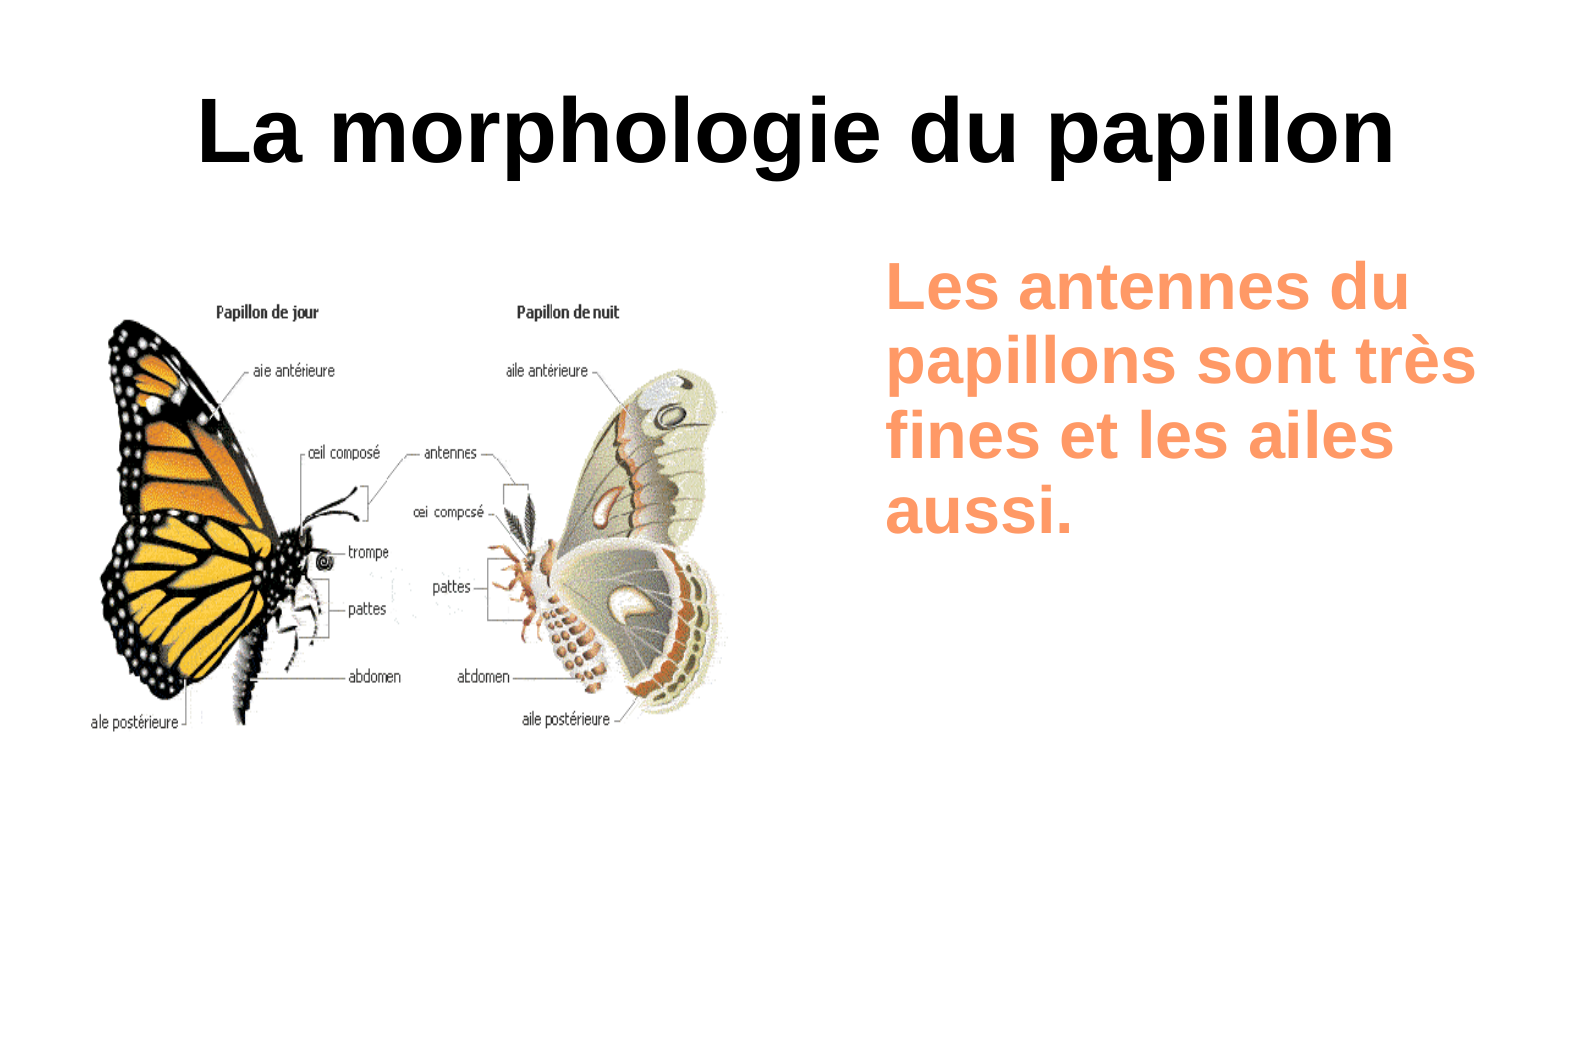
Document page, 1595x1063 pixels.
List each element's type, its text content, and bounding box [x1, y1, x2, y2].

list Les antennes du papillons sont très fines et les ailes aussi. [814, 248, 1516, 936]
picture [79, 265, 739, 768]
title La morphologie du papillon [79, 49, 1515, 213]
